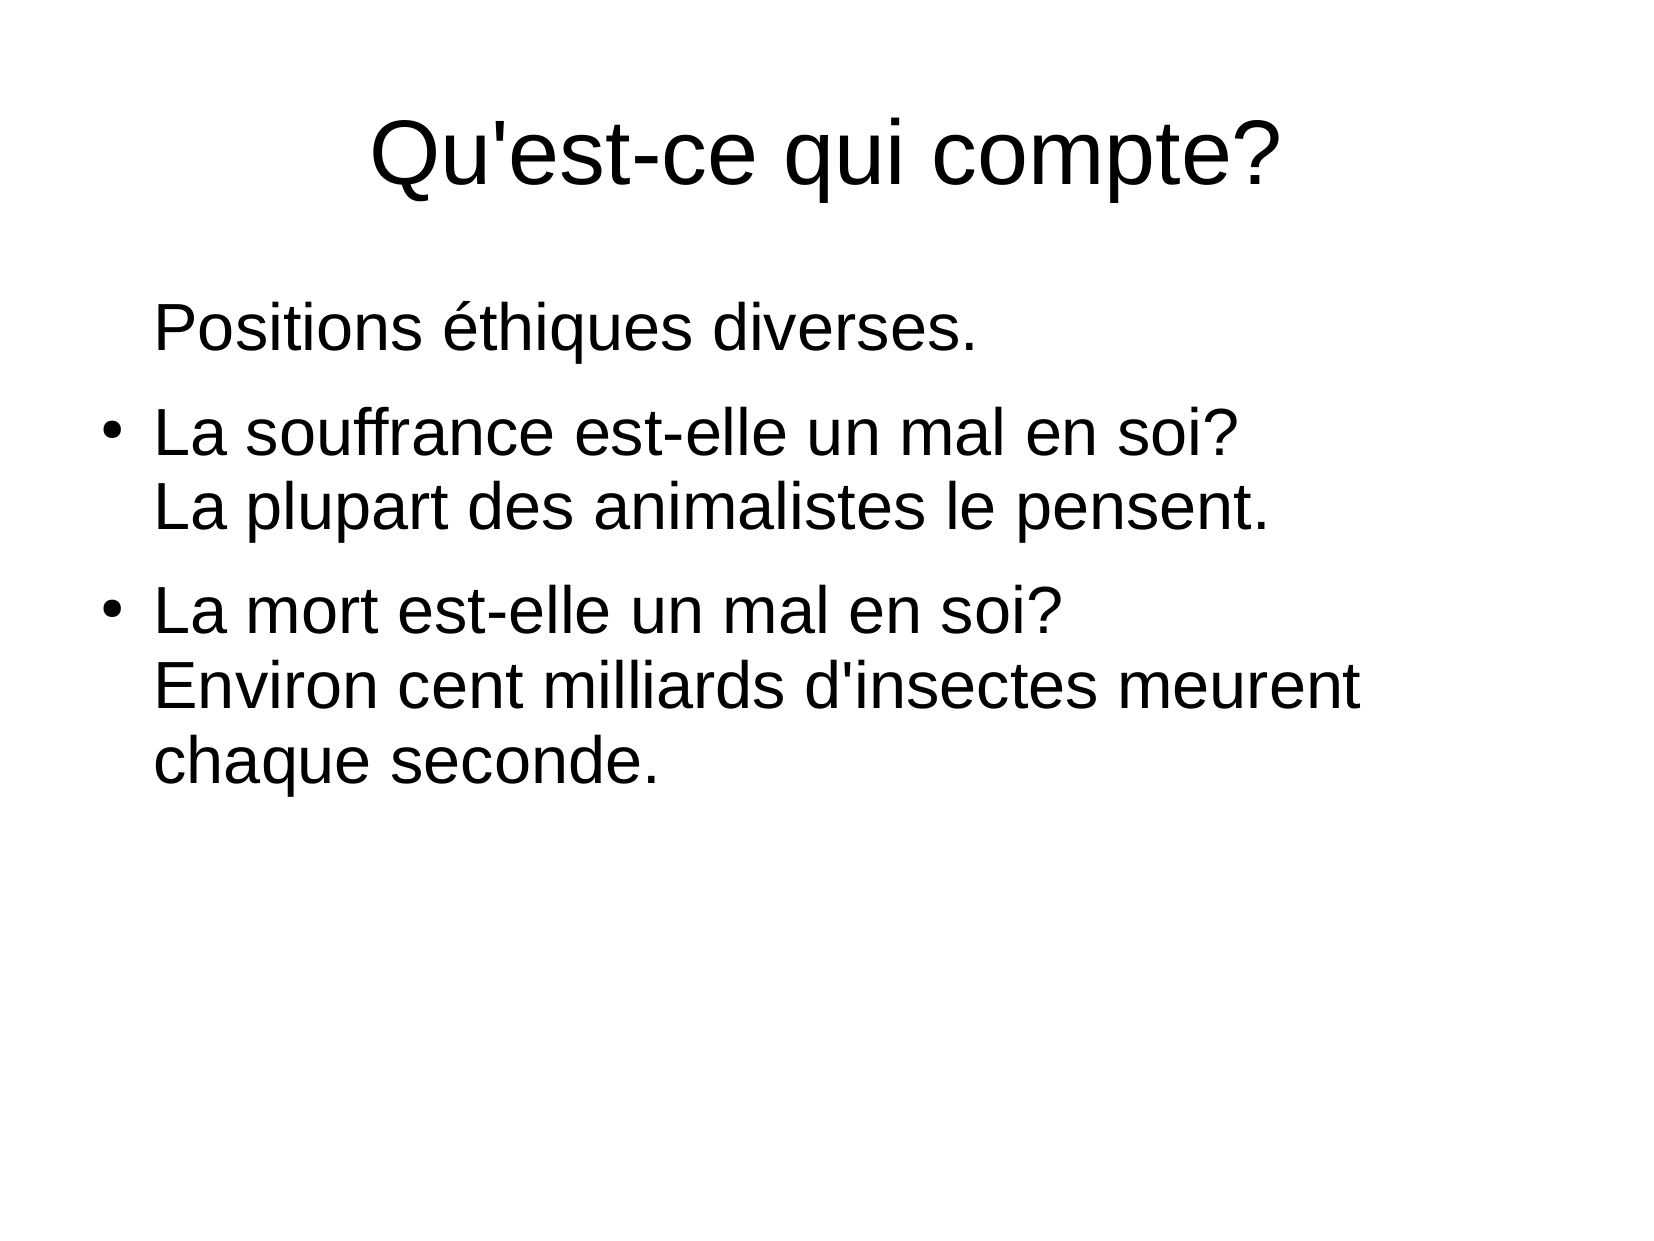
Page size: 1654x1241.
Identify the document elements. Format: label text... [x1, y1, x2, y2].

title Qu'est-ce qui compte? [82, 49, 1571, 257]
list Positions éthiques diverses. La souffrance est-elle un mal en soi? La plupart des animalistes le pensent. La mort est-elle un mal en soi? Environ cent milliards d'insectes meurent chaque seconde. [82, 290, 1538, 1010]
